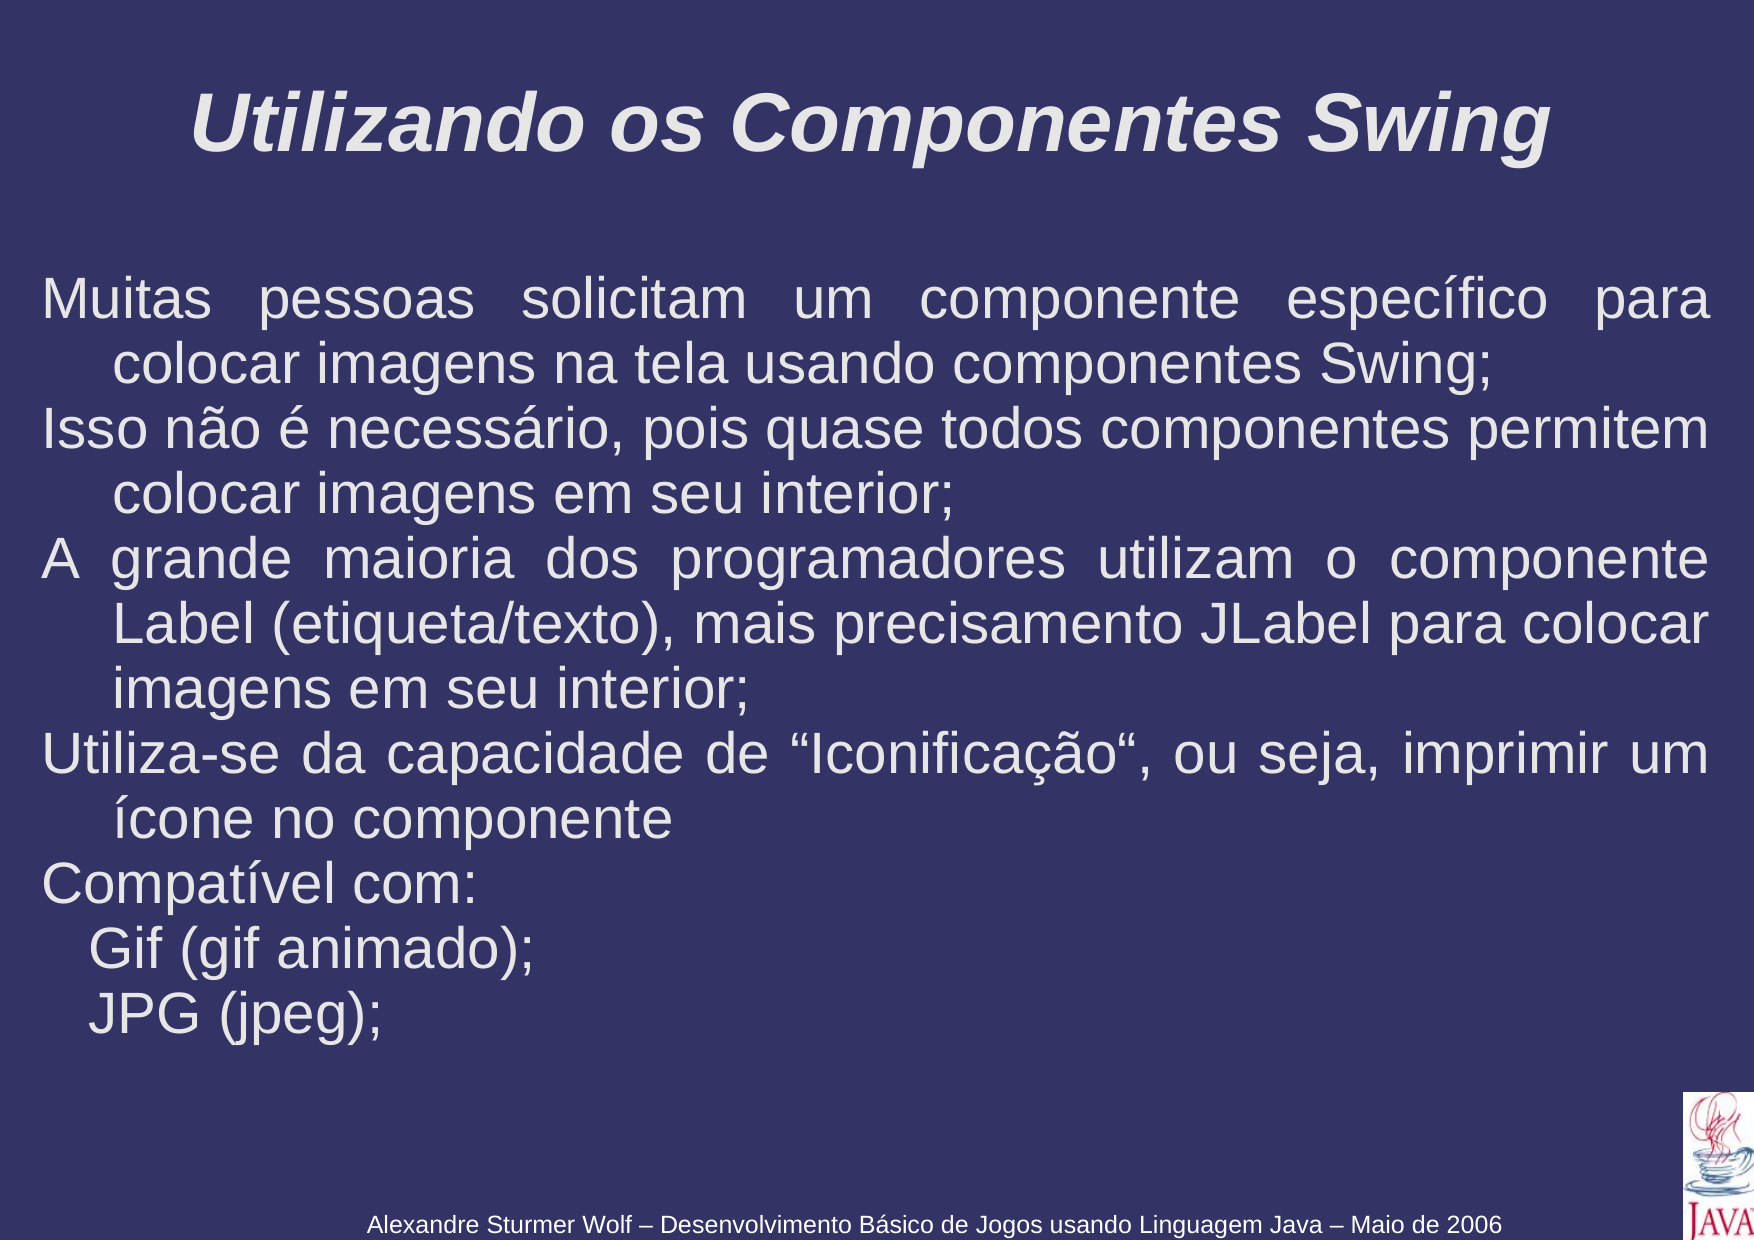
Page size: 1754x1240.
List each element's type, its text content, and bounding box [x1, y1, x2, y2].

title Utilizando os Componentes Swing [29, 19, 1713, 227]
picture [1683, 1092, 1754, 1240]
list Muitas pessoas solicitam um componente específico para colocar imagens na tela usando componentes Swing; Isso não é necessário, pois quase todos componentes permitem colocar imagens em seu interior; A grande maioria dos programadores utilizam o componente Label (etiqueta/texto), mais precisamento JLabel para colocar imagens em seu interior; Utiliza-se da capacidade de “Iconificação“, ou seja, imprimir um ícone no componente Compatível com: Gif (gif animado); JPG (jpeg); [29, 265, 1713, 1182]
